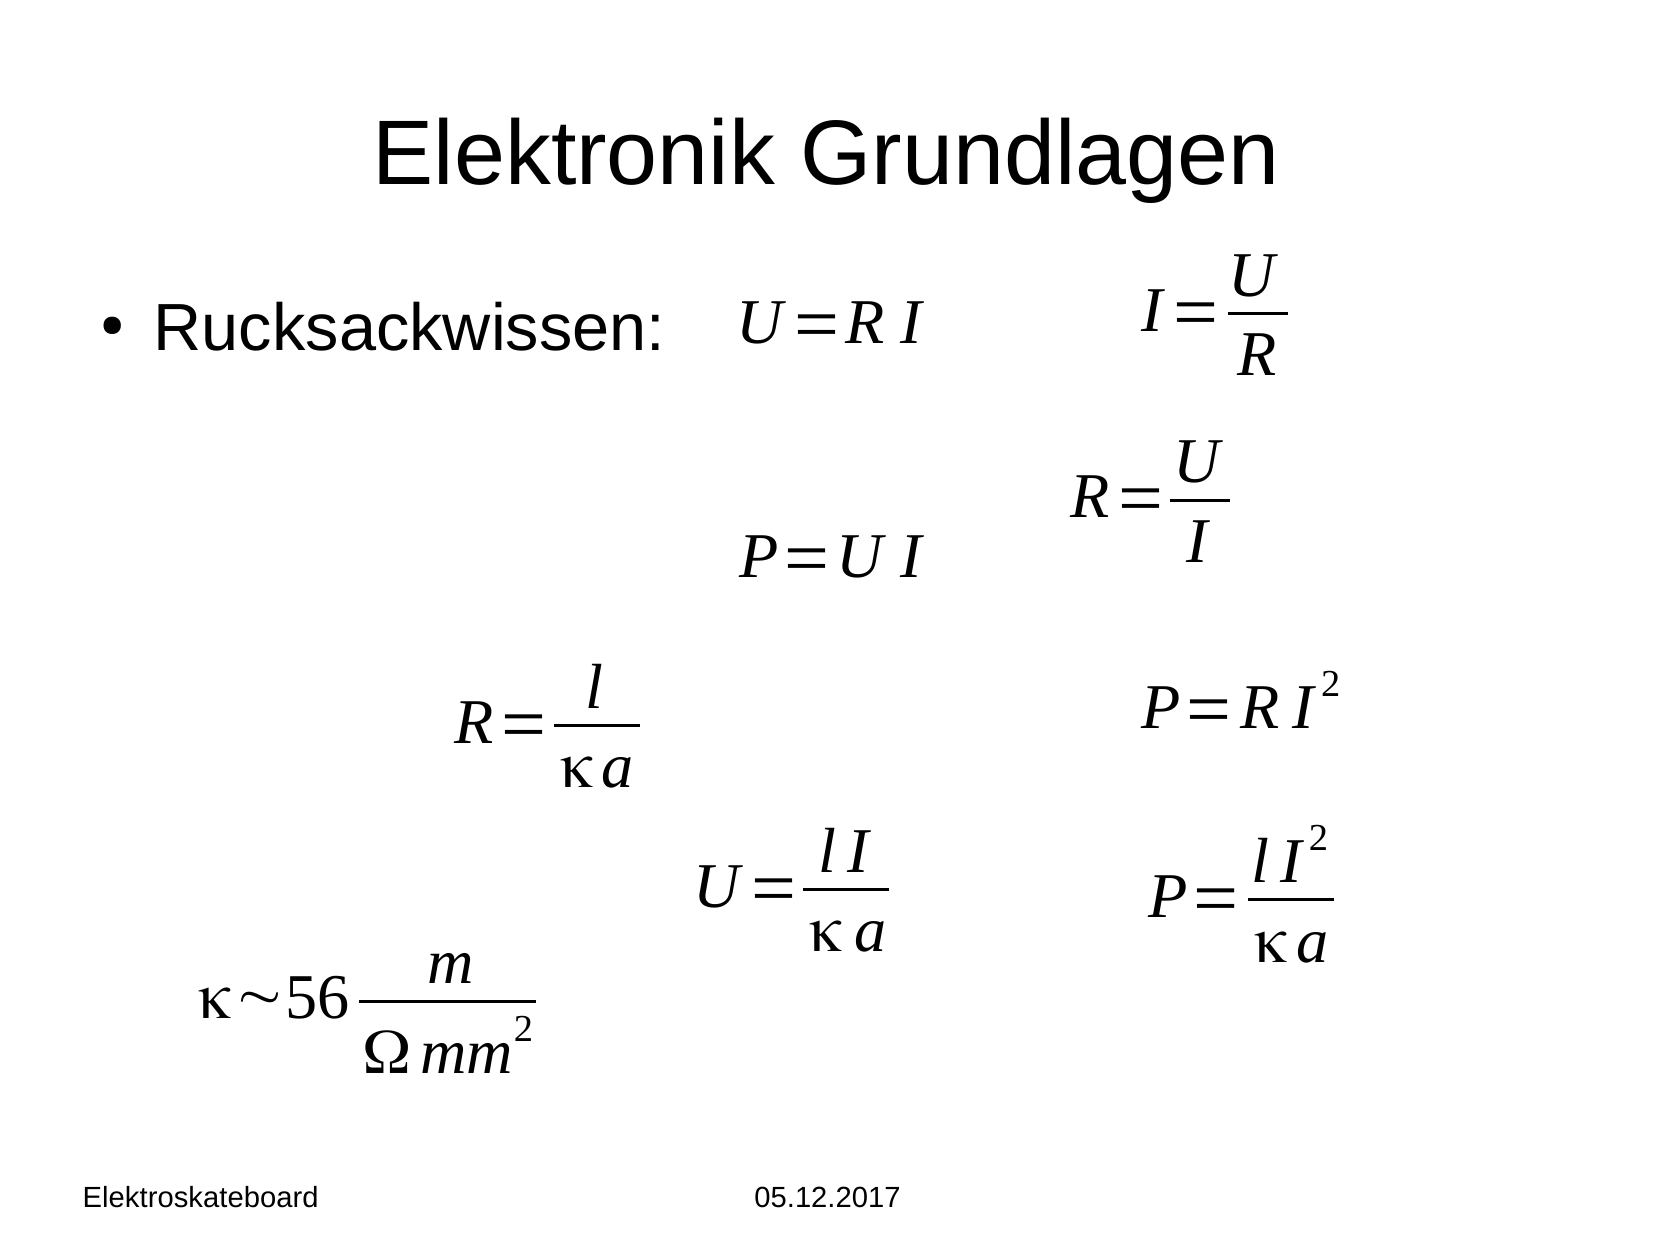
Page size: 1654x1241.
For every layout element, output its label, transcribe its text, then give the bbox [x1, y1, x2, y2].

chart [179, 926, 556, 1087]
list Rucksackwissen: [82, 290, 1571, 1010]
title Elektronik Grundlagen [82, 49, 1571, 257]
chart [677, 814, 909, 966]
chart [1051, 425, 1248, 577]
chart [1122, 661, 1356, 742]
chart [1128, 815, 1352, 976]
chart [1122, 238, 1305, 390]
chart [434, 650, 658, 802]
chart [720, 519, 942, 591]
chart [720, 286, 943, 358]
